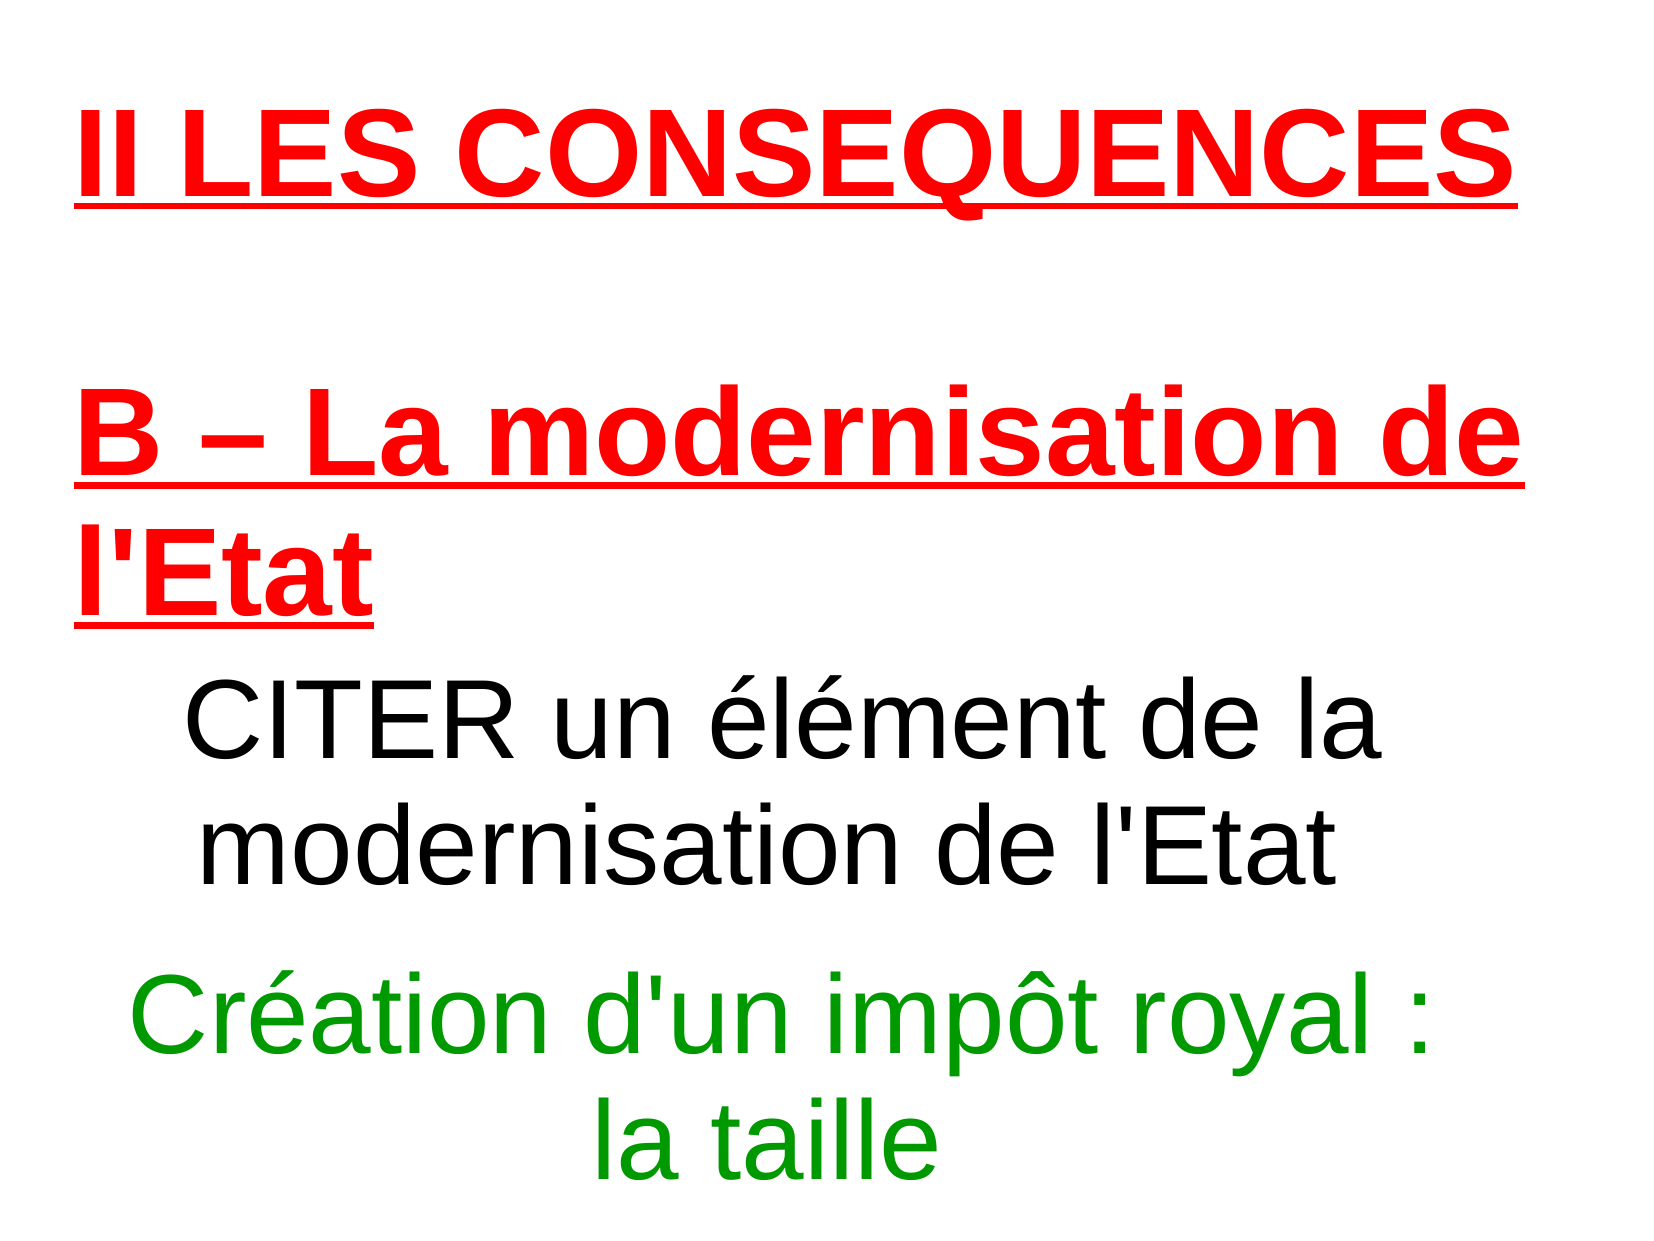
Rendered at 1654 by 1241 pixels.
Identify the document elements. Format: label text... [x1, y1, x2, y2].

text_box Création d'un impôt royal : la taille [59, 944, 1506, 1211]
text_box CITER un élément de la modernisation de l'Etat [59, 649, 1506, 916]
text_box II LES CONSEQUENCES B – La modernisation de l'Etat [59, 75, 1595, 650]
